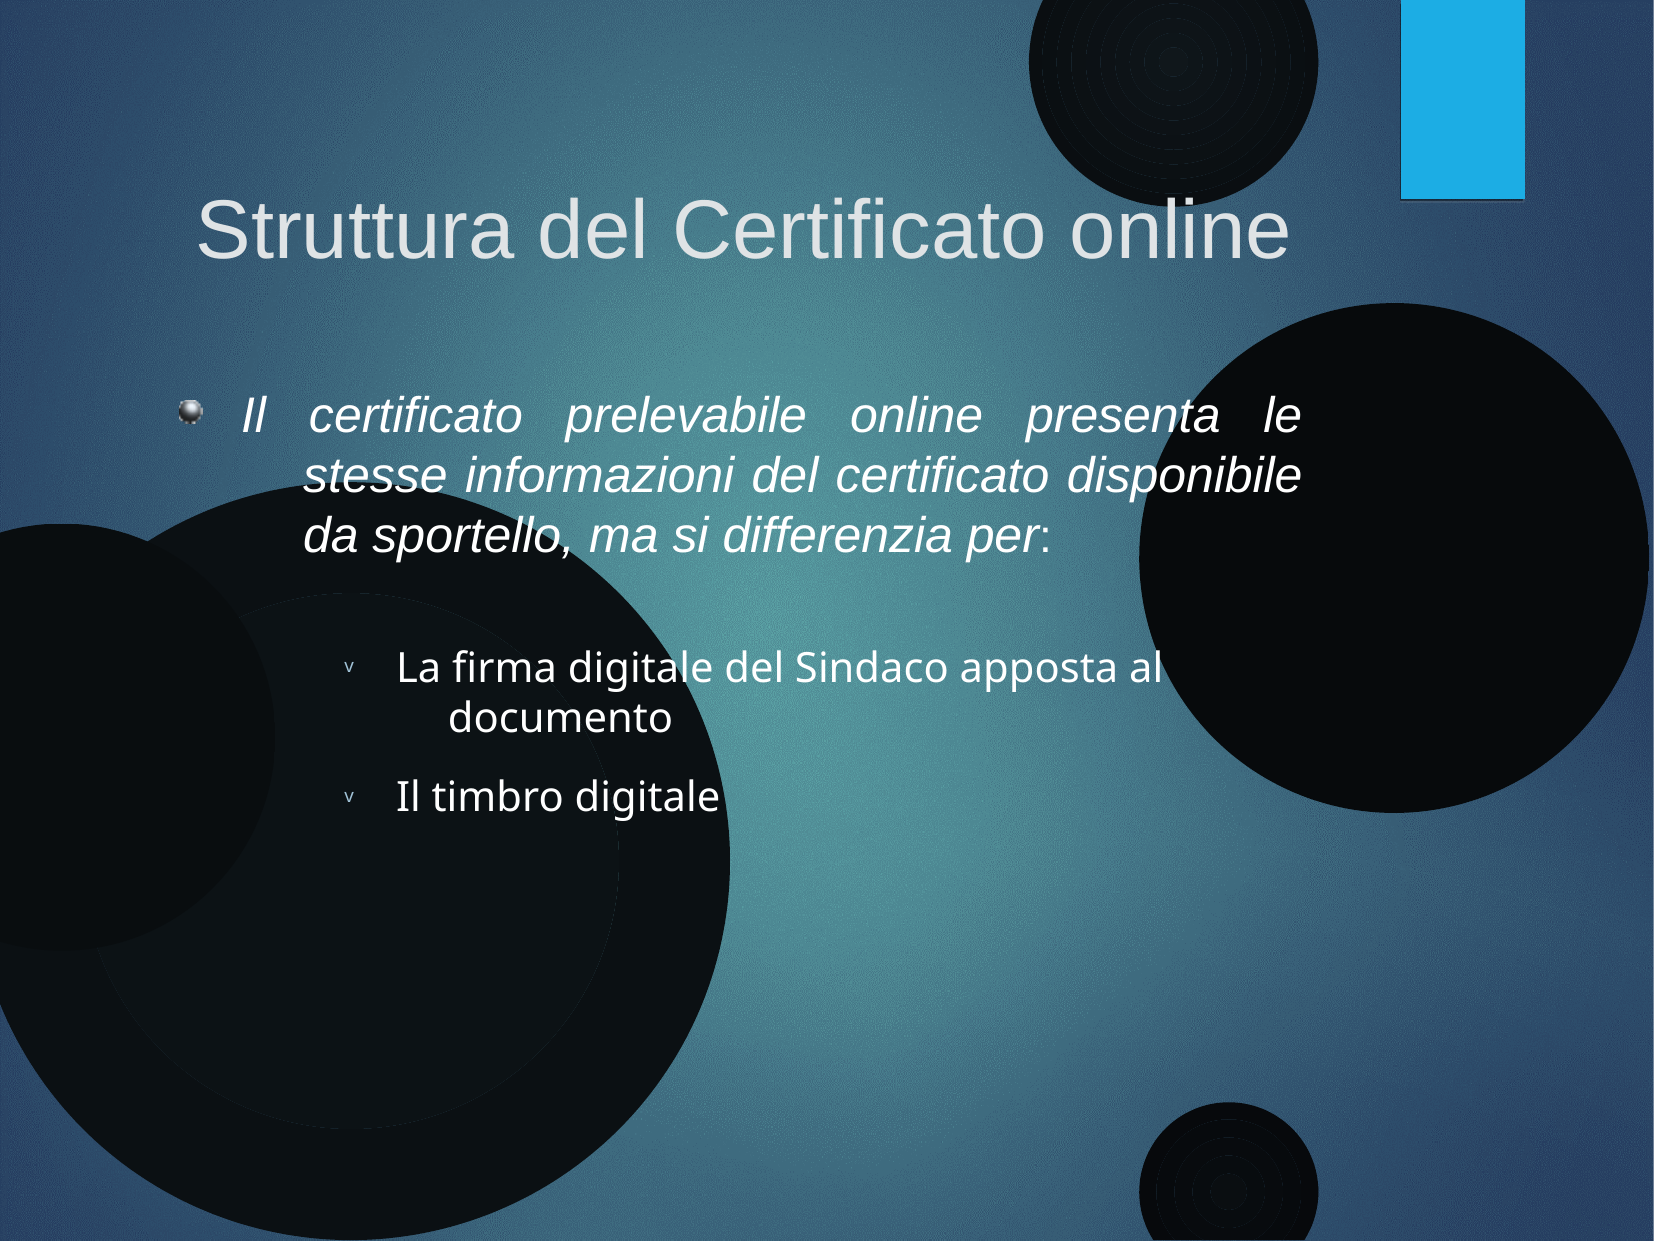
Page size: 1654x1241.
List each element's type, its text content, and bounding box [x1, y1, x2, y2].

list Il certificato prelevabile online presenta le stesse informazioni del certificato disponibile da sportello, ma si differenzia per: La firma digitale del Sindaco apposta al documento Il timbro digitale [164, 374, 1326, 985]
title Struttura del Certificato online [0, 167, 1489, 375]
